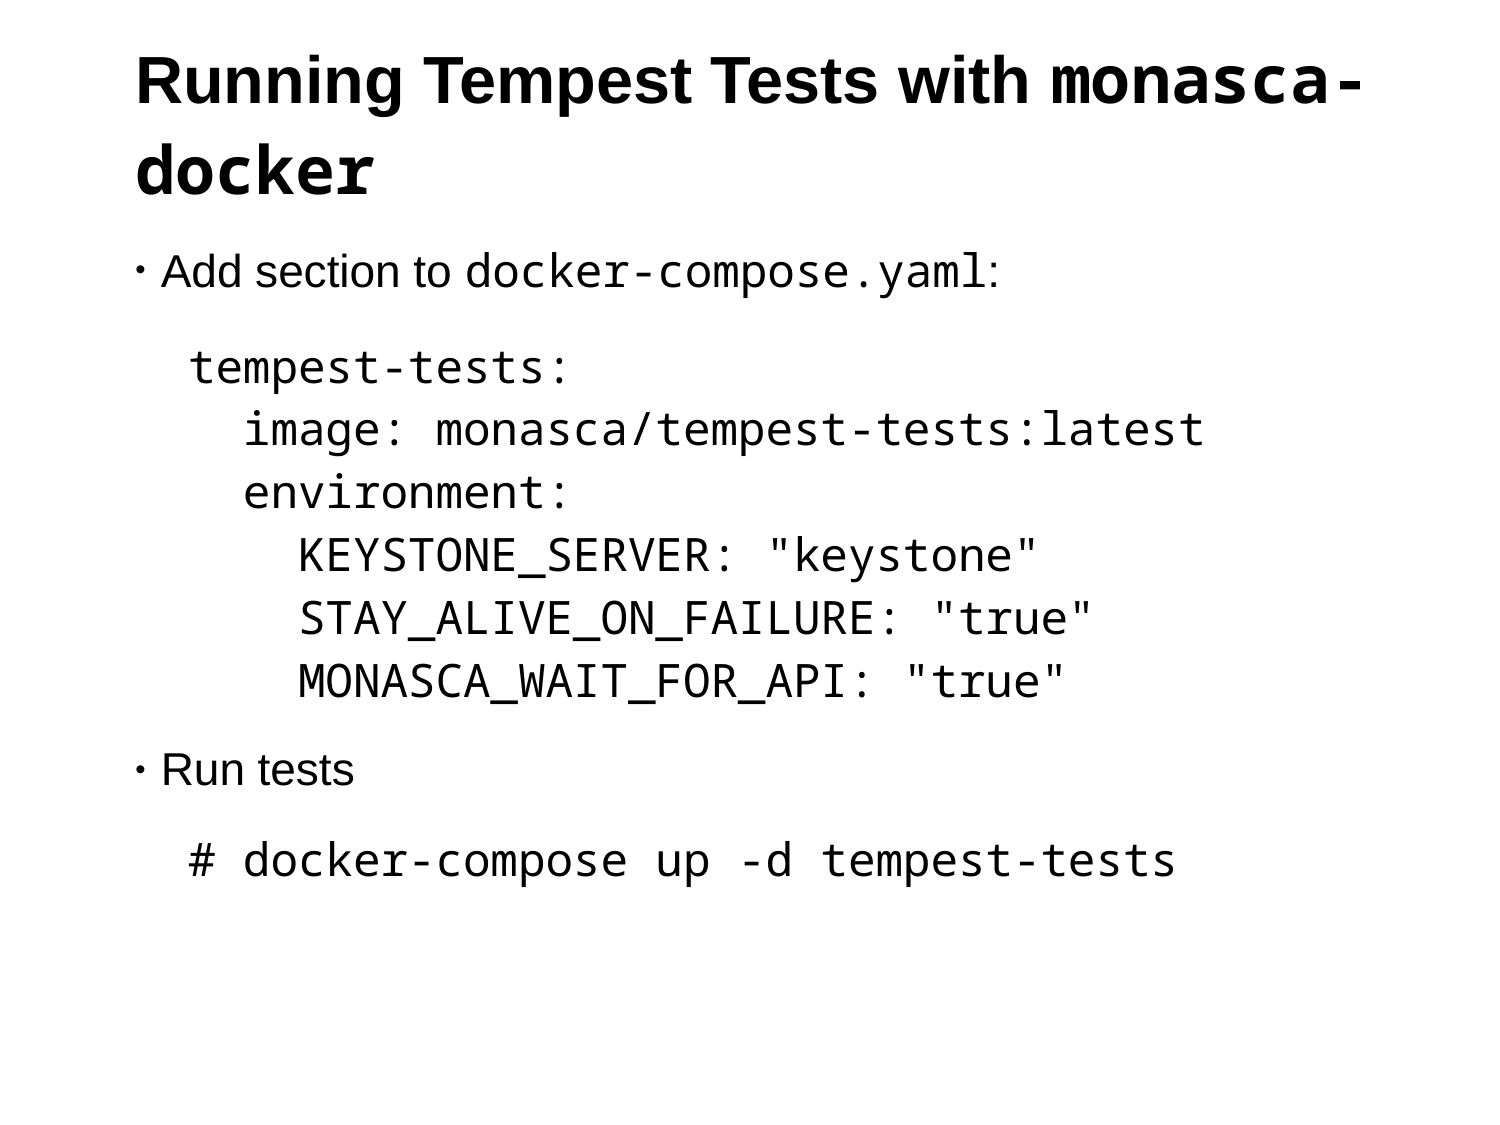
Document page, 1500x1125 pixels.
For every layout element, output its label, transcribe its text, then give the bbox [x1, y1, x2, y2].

title Running Tempest Tests with monasca-docker [135, 41, 1372, 204]
list Add section to docker-compose.yaml: tempest-tests: image: monasca/tempest-tests:latest environment: KEYSTONE_SERVER: "keystone" STAY_ALIVE_ON_FAILURE: "true" MONASCA_WAIT_FOR_API: "true" Run tests # docker-compose up -d tempest-tests [135, 238, 1372, 892]
